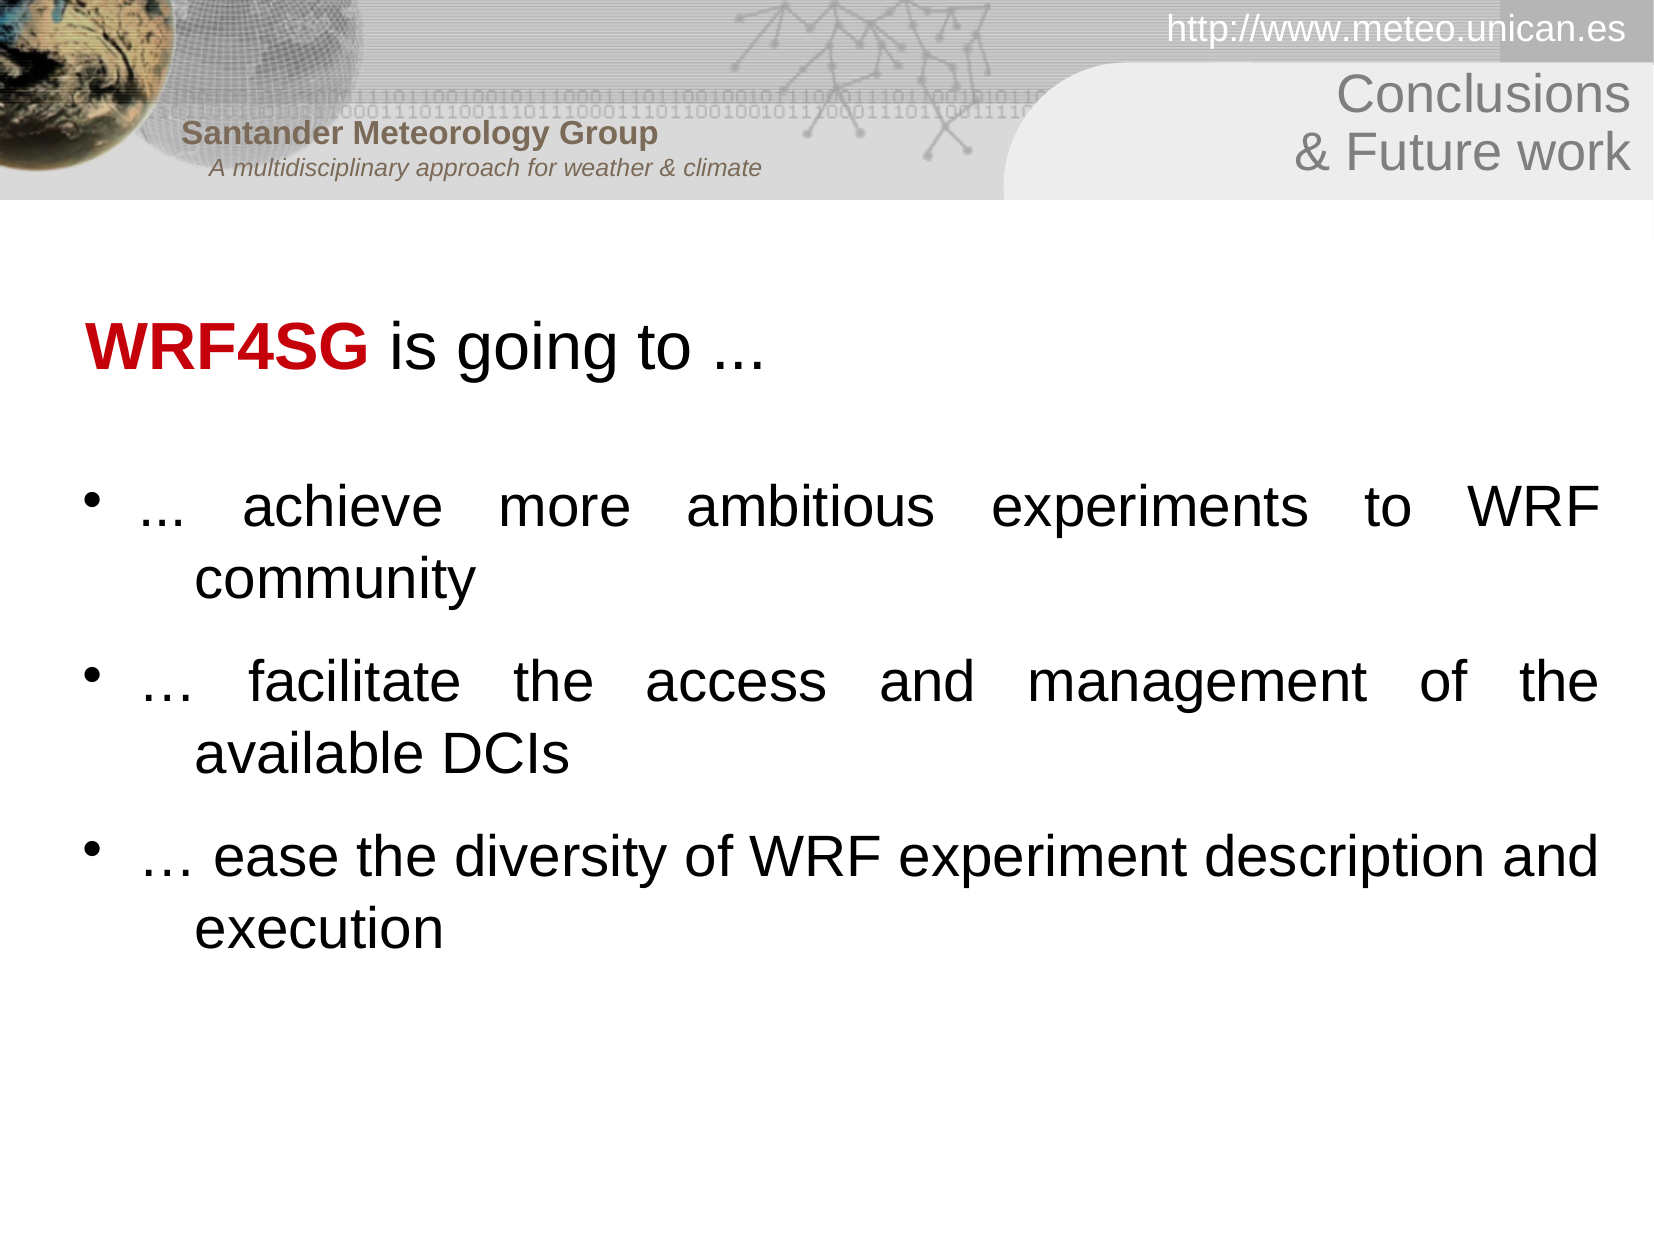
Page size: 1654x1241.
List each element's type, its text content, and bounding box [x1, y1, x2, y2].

text_box Conclusions & Future work [1114, 57, 1633, 183]
list WRF4SG is going to ... ... achieve more ambitious experiments to WRF community … facilitate the access and management of the available DCIs … ease the diversity of WRF experiment description and execution [67, 307, 1603, 1241]
picture [0, 0, 1500, 200]
